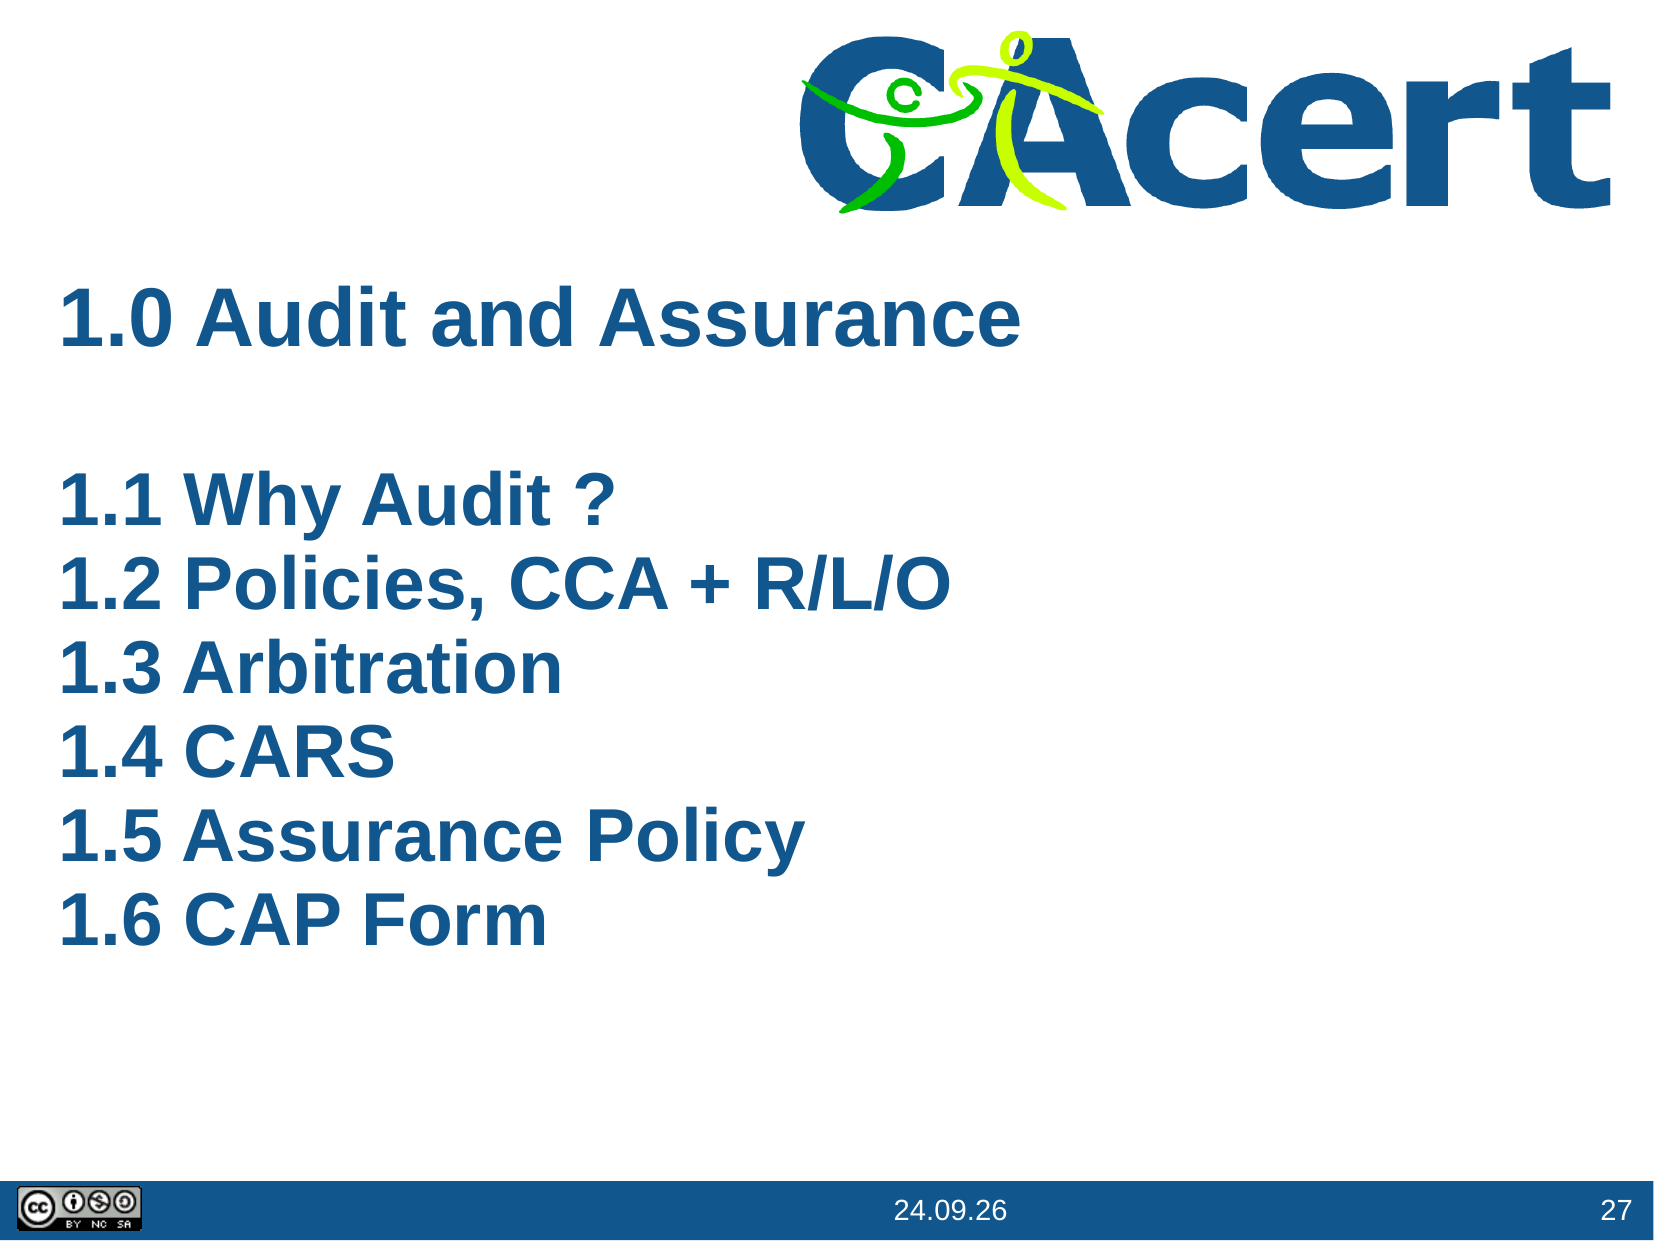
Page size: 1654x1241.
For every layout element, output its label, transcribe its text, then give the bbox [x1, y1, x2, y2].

picture [797, 27, 1613, 215]
picture [17, 1186, 142, 1231]
title 1.0 Audit and Assurance 1.1 Why Audit ? 1.2 Policies, CCA + R/L/O 1.3 Arbitration 1.4 CARS 1.5 Assurance Policy 1.6 CAP Form [59, 271, 1548, 1130]
